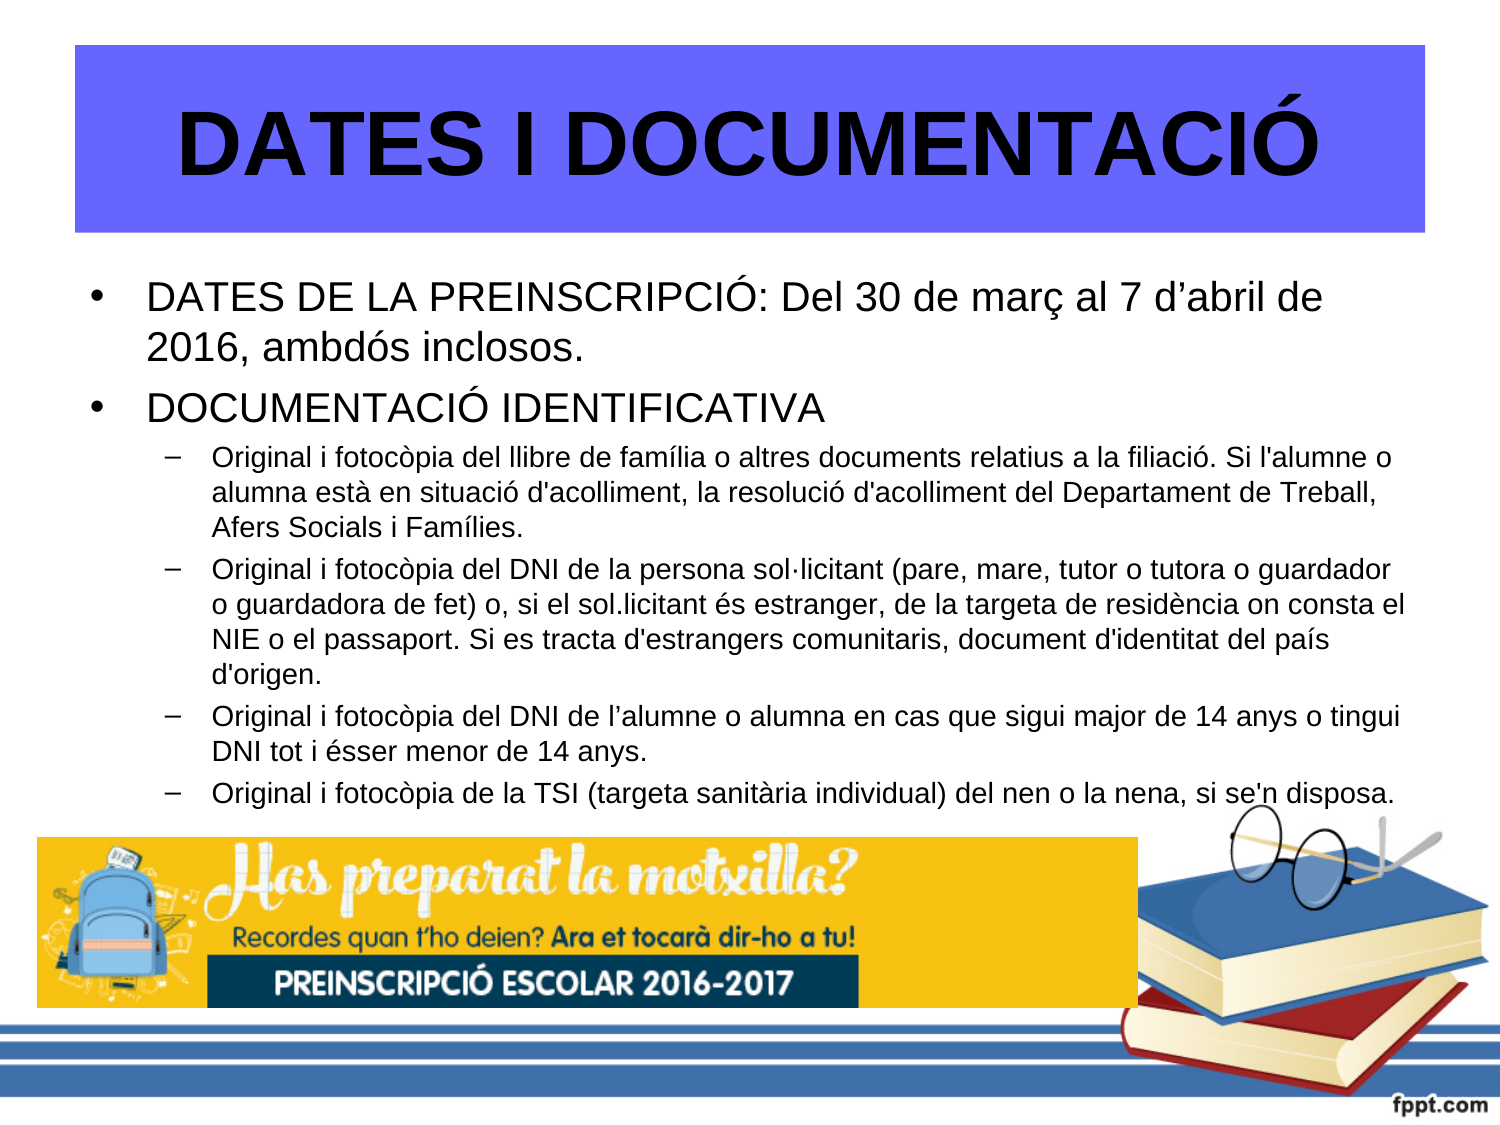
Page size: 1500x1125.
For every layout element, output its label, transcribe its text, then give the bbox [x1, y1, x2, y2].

title DATES I DOCUMENTACIÓ [75, 45, 1426, 233]
list DATES DE LA PREINSCRIPCIÓ: Del 30 de març al 7 d’abril de 2016, ambdós inclosos. DOCUMENTACIÓ IDENTIFICATIVA Original i fotocòpia del llibre de família o altres documents relatius a la filiació. Si l'alumne o alumna està en situació d'acolliment, la resolució d'acolliment del Departament de Treball, Afers Socials i Famílies. Original i fotocòpia del DNI de la persona sol·licitant (pare, mare, tutor o tutora o guardador o guardadora de fet) o, si el sol.licitant és estranger, de la targeta de residència on consta el NIE o el passaport. Si es tracta d'estrangers comunitaris, document d'identitat del país d'origen. Original i fotocòpia del DNI de l’alumne o alumna en cas que sigui major de 14 anys o tingui DNI tot i ésser menor de 14 anys. Original i fotocòpia de la TSI (targeta sanitària individual) del nen o la nena, si se'n disposa. [75, 262, 1426, 1006]
picture [0, 0, 1500, 1125]
